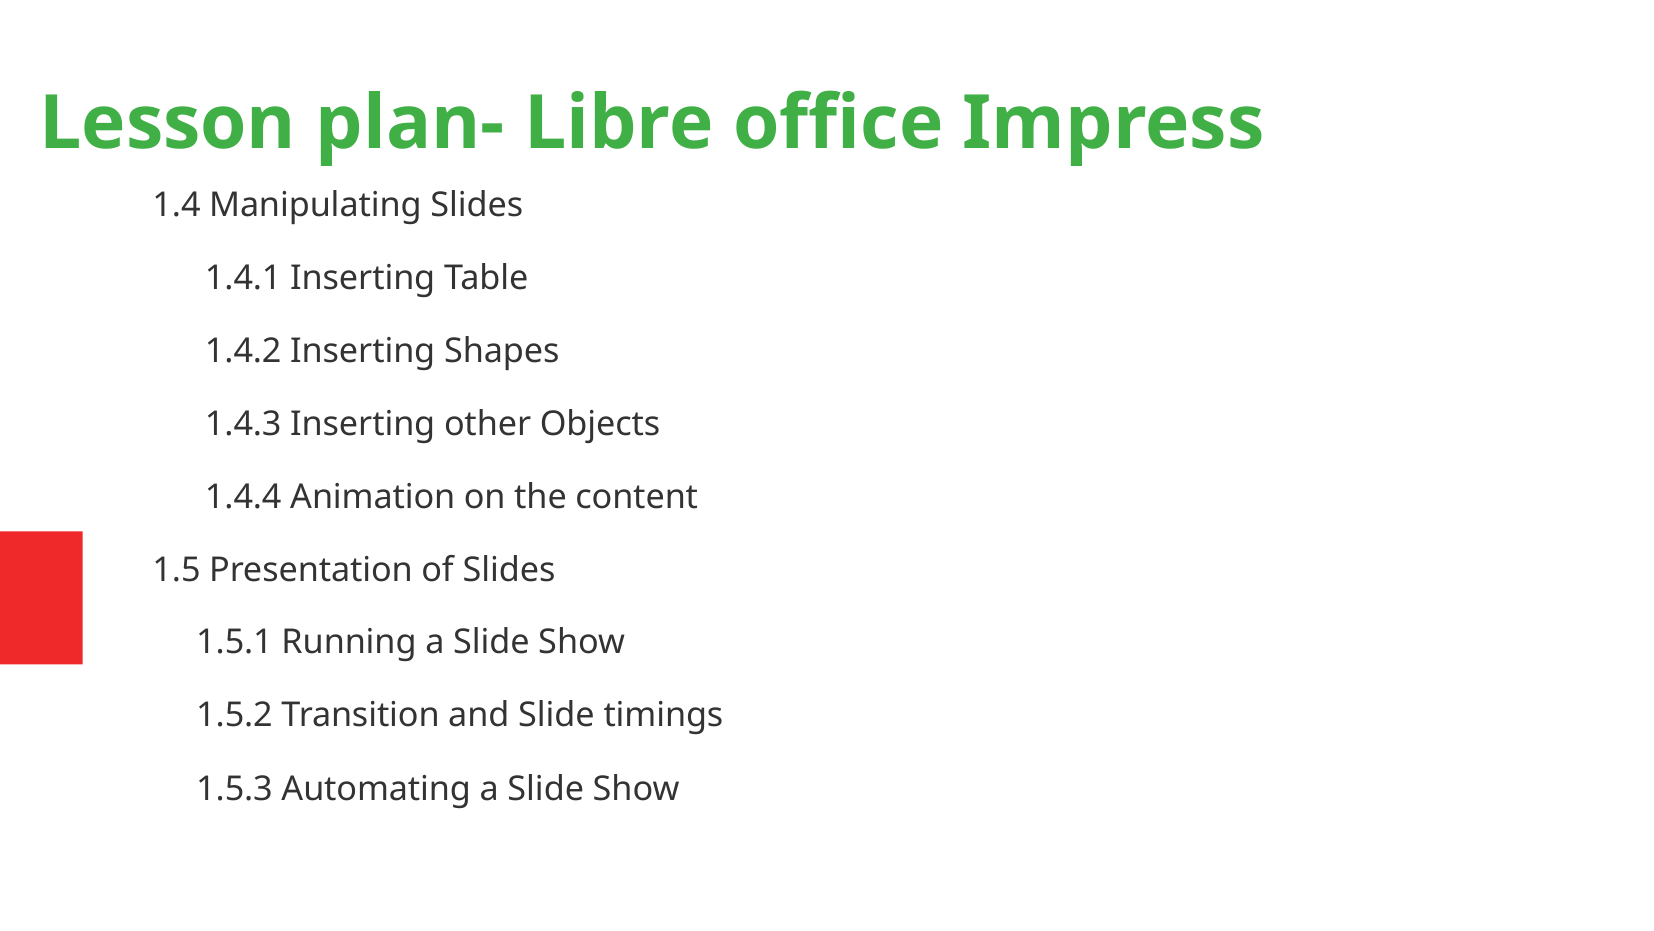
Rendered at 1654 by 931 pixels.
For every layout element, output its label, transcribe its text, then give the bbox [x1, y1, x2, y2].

title Lesson plan- Libre office Impress [39, 30, 1445, 209]
list 1.4 Manipulating Slides 1.4.1 Inserting Table 1.4.2 Inserting Shapes 1.4.3 Inserting other Objects 1.4.4 Animation on the content 1.5 Presentation of Slides 1.5.1 Running a Slide Show 1.5.2 Transition and Slide timings 1.5.3 Automating a Slide Show [87, 180, 1605, 891]
